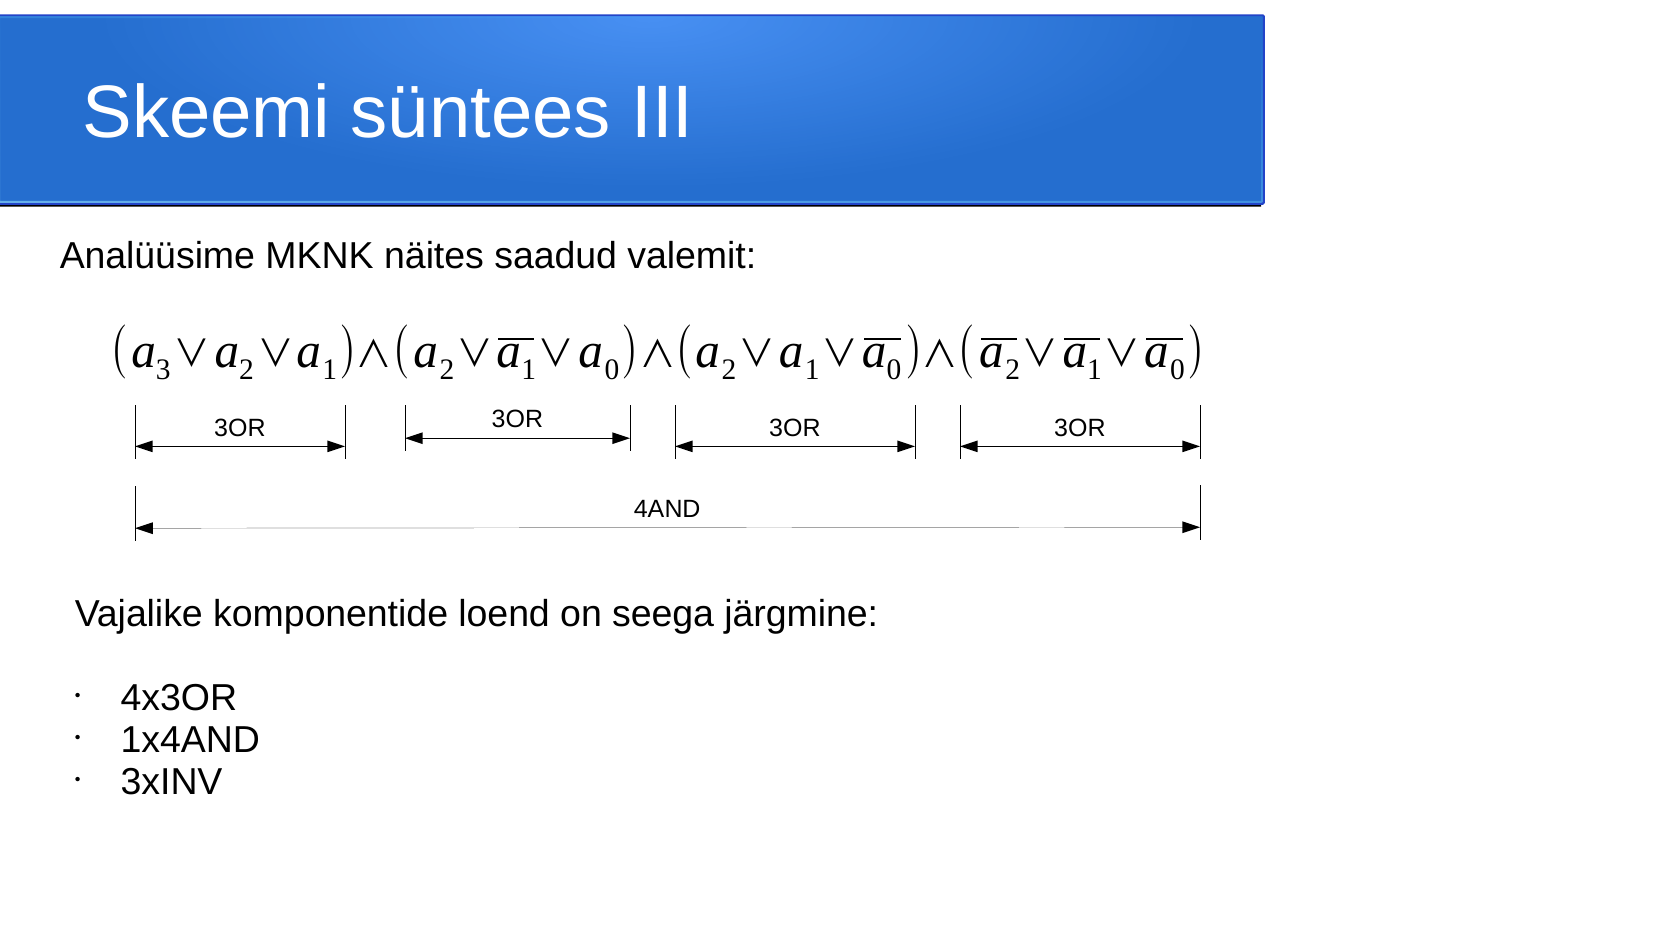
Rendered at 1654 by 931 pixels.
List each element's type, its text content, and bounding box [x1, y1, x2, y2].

title [82, 35, 1235, 189]
text_box Vajalike komponentide loend on seega järgmine: 4x3OR 1x4AND 3xINV [60, 585, 1591, 810]
chart [105, 322, 1210, 386]
text_box Analüüsime MKNK näites saadud valemit: [45, 226, 1261, 301]
